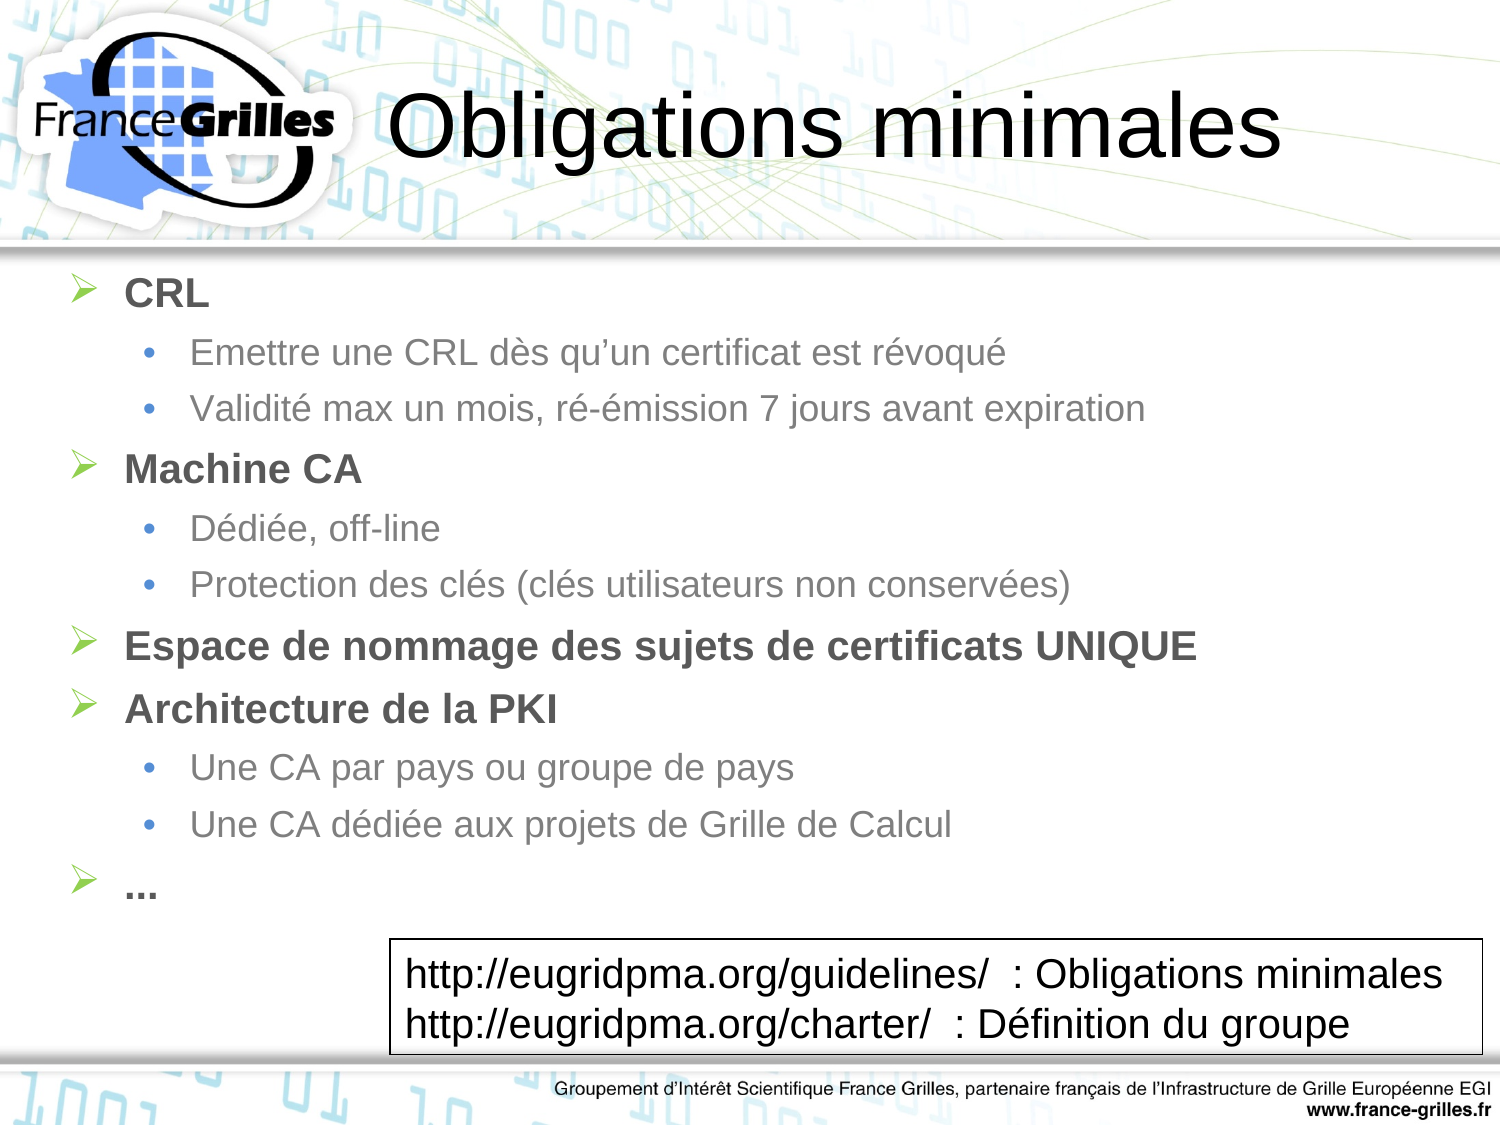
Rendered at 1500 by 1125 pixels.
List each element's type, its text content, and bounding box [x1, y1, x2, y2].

picture [0, 0, 1500, 1125]
list CRL Emettre une CRL dès qu’un certificat est révoqué Validité max un mois, ré-émission 7 jours avant expiration Machine CA Dédiée, off-line Protection des clés (clés utilisateurs non conservées) Espace de nommage des sujets de certificats UNIQUE Architecture de la PKI Une CA par pays ou groupe de pays Une CA dédiée aux projets de Grille de Calcul ... [53, 262, 1459, 1024]
title Obligations minimales [372, 7, 1459, 244]
text_box http://eugridpma.org/guidelines/ : Obligations minimales http://eugridpma.org/charter/ : Définition du groupe [390, 938, 1483, 1055]
